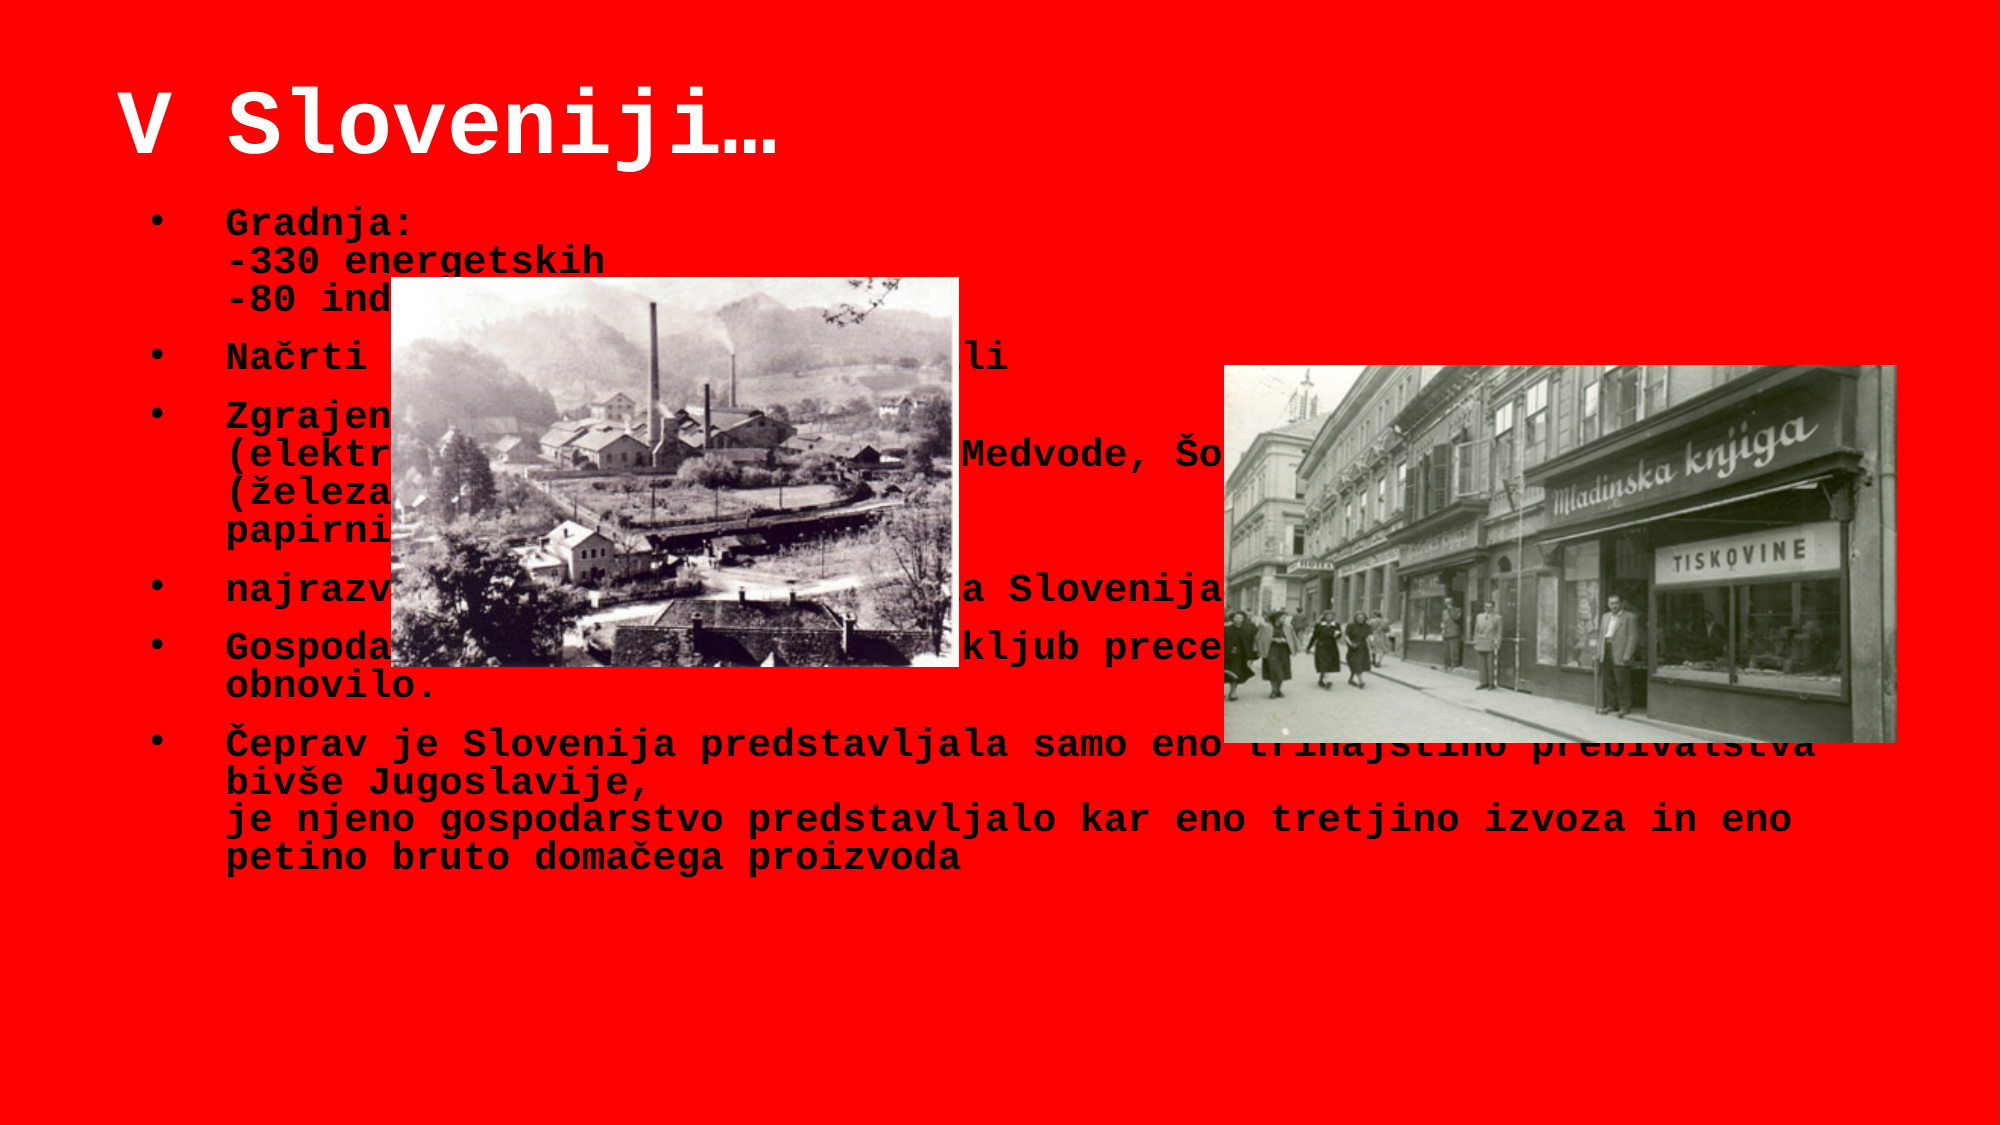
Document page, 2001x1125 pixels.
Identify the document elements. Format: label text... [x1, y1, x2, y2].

picture [1224, 365, 1897, 743]
picture [391, 277, 959, 667]
title V Sloveniji… [102, 59, 1828, 197]
list Gradnja: -330 energetskih -80 industrijskih objektov Načrti se niso v celoti izpolnili Zgrajeno/dograjeno (elektrarne: Dravograd, Moste, Medvode, Šoštanj) (železarne: Štore, Jesenice) papirnice… najrazvitejši del države je bila Slovenija Gospodarstvo se je v Sloveniji kljub precejšnji vojni škodi hitro obnovilo. Čeprav je Slovenija predstavljala samo eno trinajstino prebivalstva bivše Jugoslavije, je njeno gospodarstvo predstavljalo kar eno tretjino izvoza in eno petino bruto domačega proizvoda [97, 197, 1857, 960]
